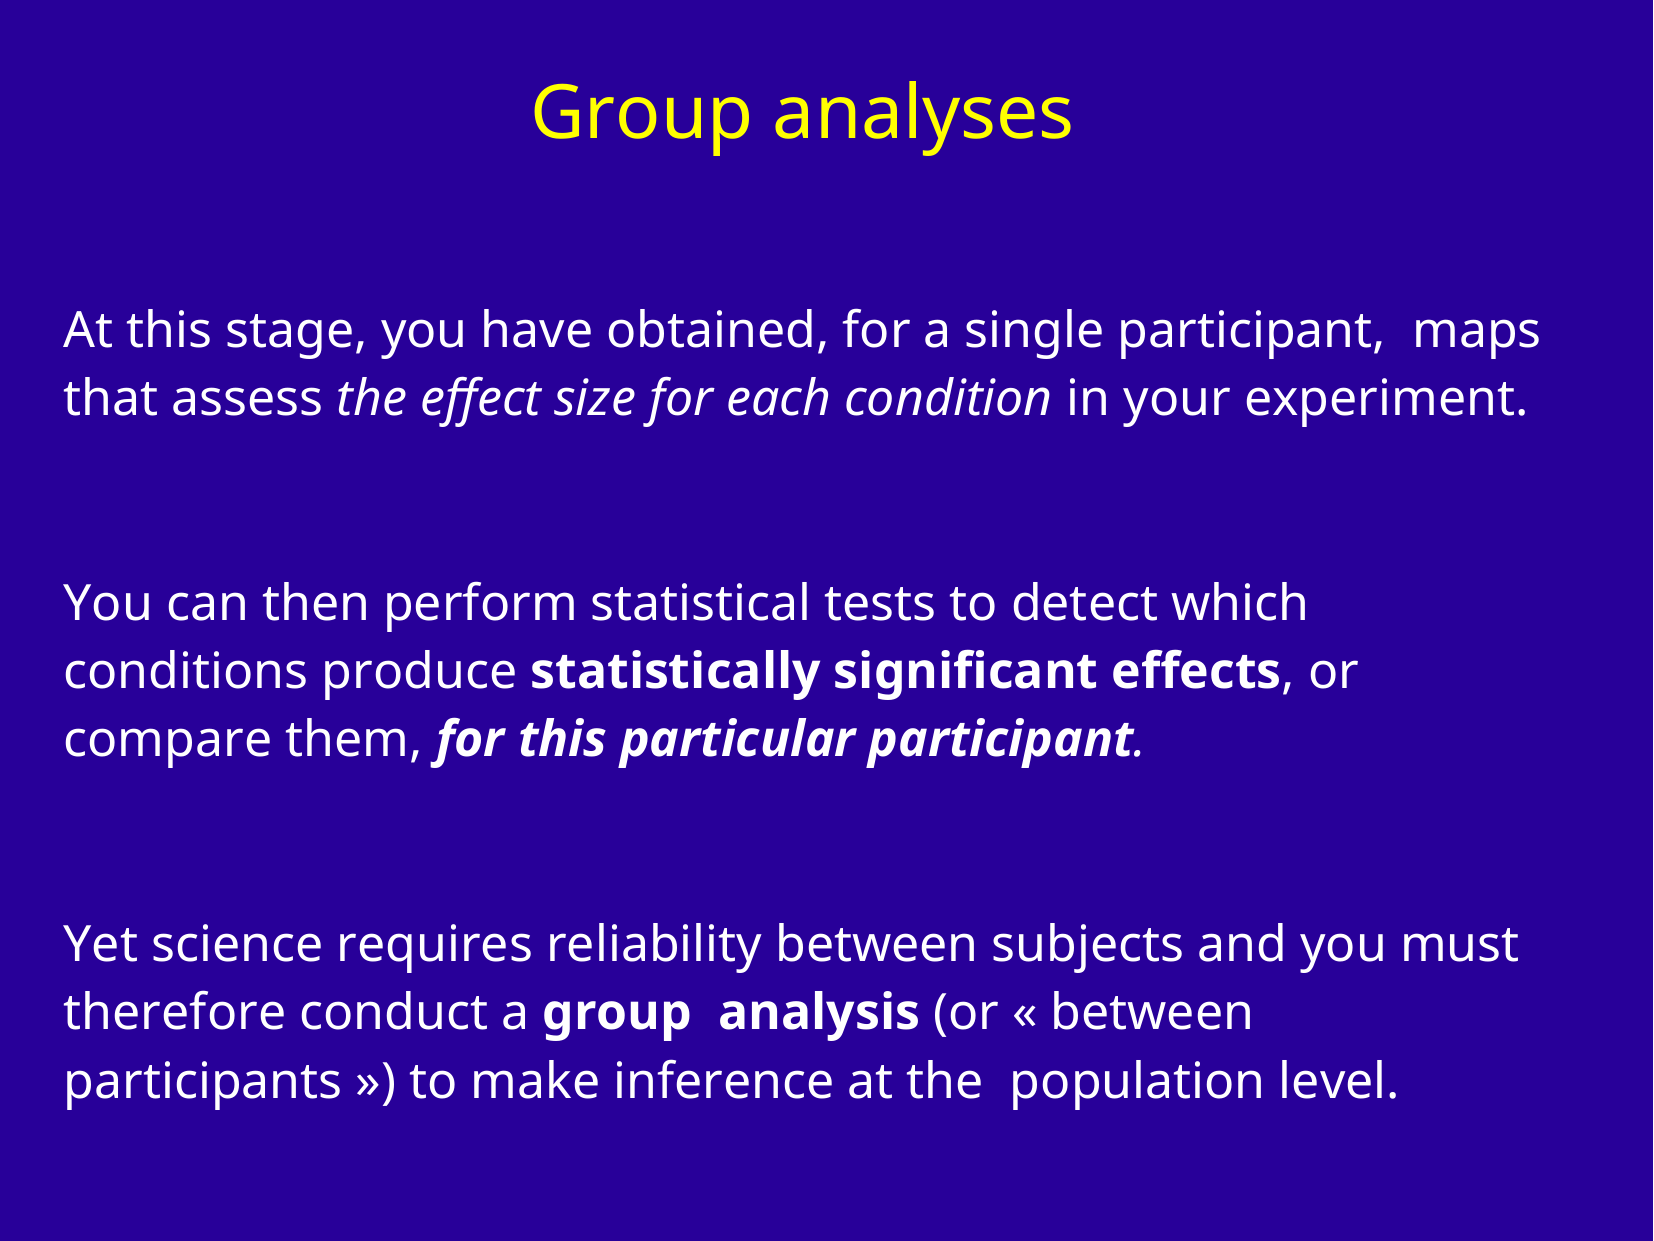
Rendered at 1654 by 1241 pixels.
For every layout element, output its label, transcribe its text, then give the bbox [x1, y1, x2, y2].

text_box At this stage, you have obtained, for a single participant, maps that assess the effect size for each condition in your experiment. You can then perform statistical tests to detect which conditions produce statistically significant effects, or compare them, for this particular participant. Yet science requires reliability between subjects and you must therefore conduct a group analysis (or « between participants ») to make inference at the population level. [63, 293, 1568, 1241]
text_box Group analyses [175, 58, 1431, 143]
